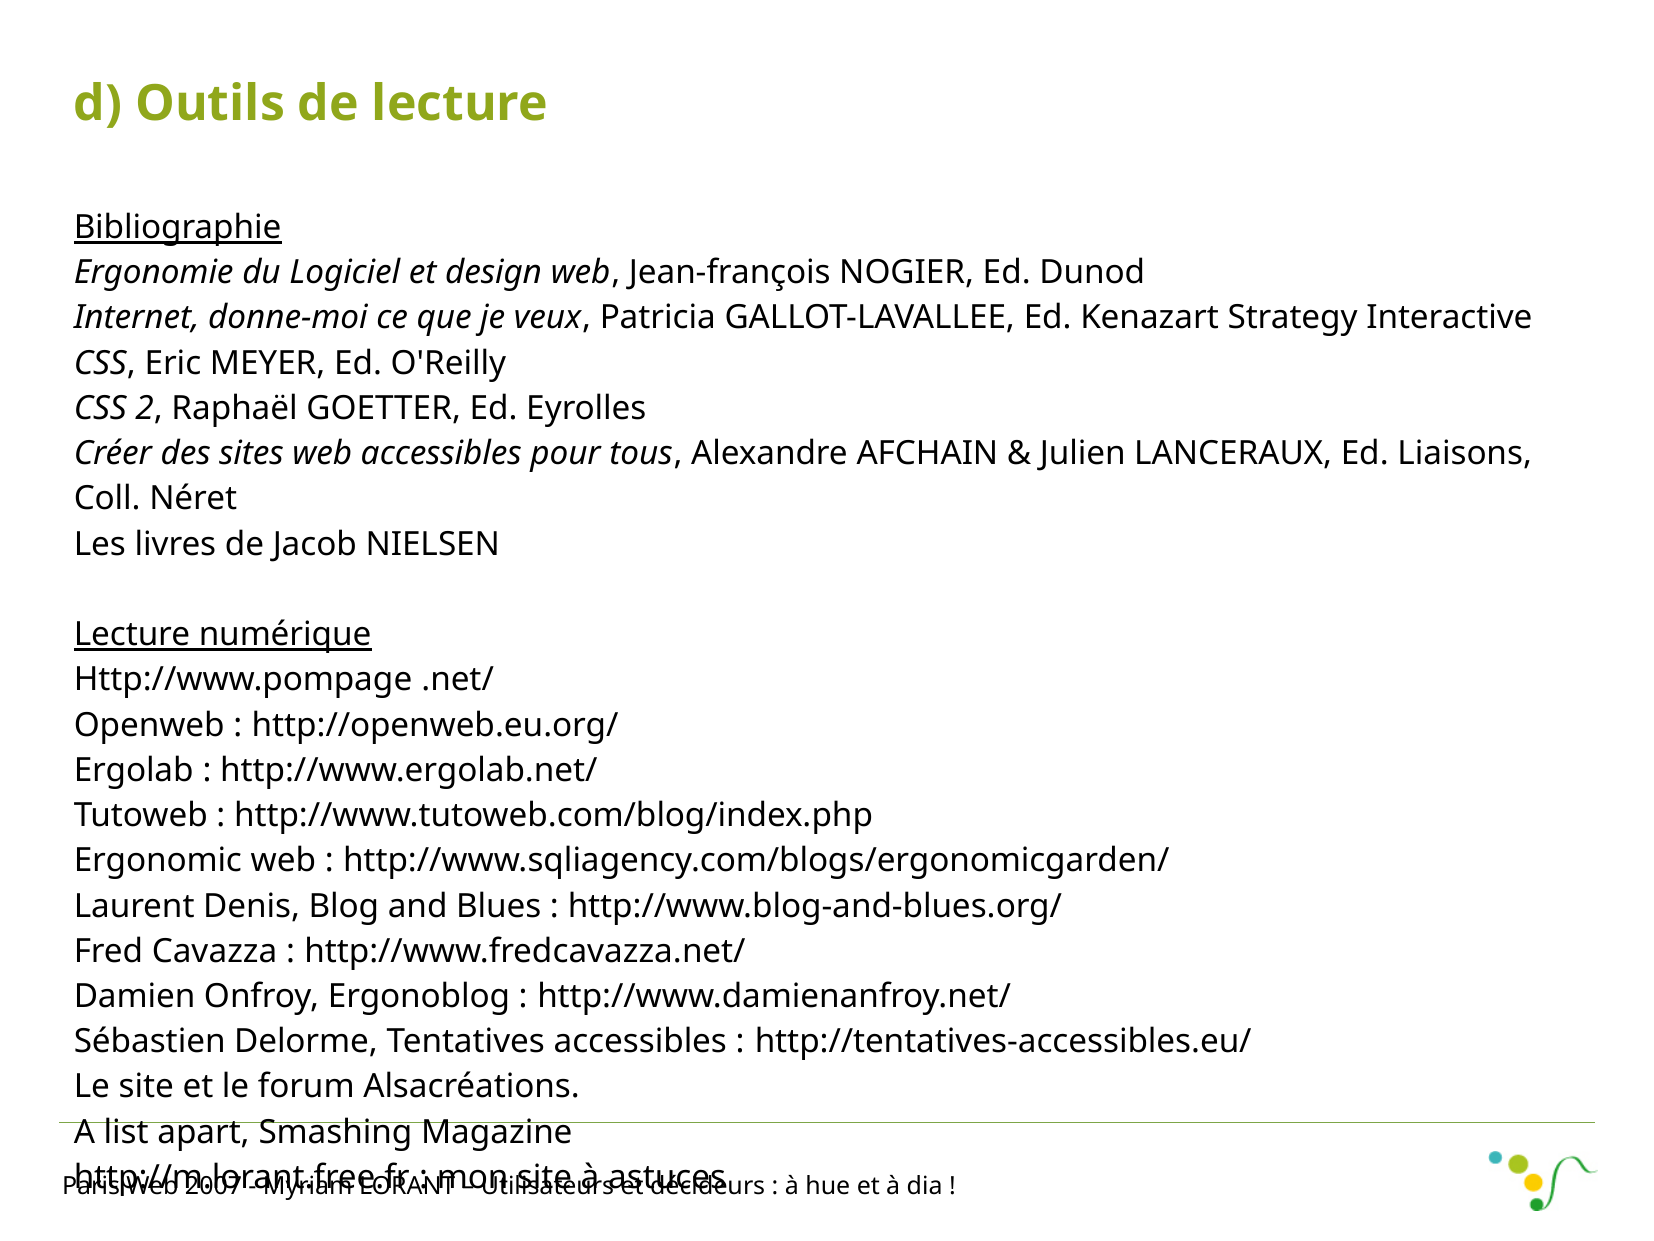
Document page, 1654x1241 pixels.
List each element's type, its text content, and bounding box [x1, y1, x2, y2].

text_box Paris Web 2007 - Myriam LORANT – Utilisateurs et décideurs : à hue et à dia ! [47, 1160, 1488, 1205]
picture [1488, 1151, 1598, 1211]
text_box d) Outils de lecture Bibliographie Ergonomie du Logiciel et design web, Jean-françois NOGIER, Ed. Dunod Internet, donne-moi ce que je veux, Patricia GALLOT-LAVALLEE, Ed. Kenazart Strategy Interactive CSS, Eric MEYER, Ed. O'Reilly CSS 2, Raphaël GOETTER, Ed. Eyrolles Créer des sites web accessibles pour tous, Alexandre AFCHAIN & Julien LANCERAUX, Ed. Liaisons, Coll. Néret Les livres de Jacob NIELSEN Lecture numérique Http://www.pompage .net/ Openweb : http://openweb.eu.org/ Ergolab : http://www.ergolab.net/ Tutoweb : http://www.tutoweb.com/blog/index.php Ergonomic web : http://www.sqliagency.com/blogs/ergonomicgarden/ Laurent Denis, Blog and Blues : http://www.blog-and-blues.org/ Fred Cavazza : http://www.fredcavazza.net/ Damien Onfroy, Ergonoblog : http://www.damienanfroy.net/ Sébastien Delorme, Tentatives accessibles : http://tentatives-accessibles.eu/ Le site et le forum Alsacréations. A list apart, Smashing Magazine http://m.lorant.free.fr : mon site à astuces [59, 59, 1595, 1143]
